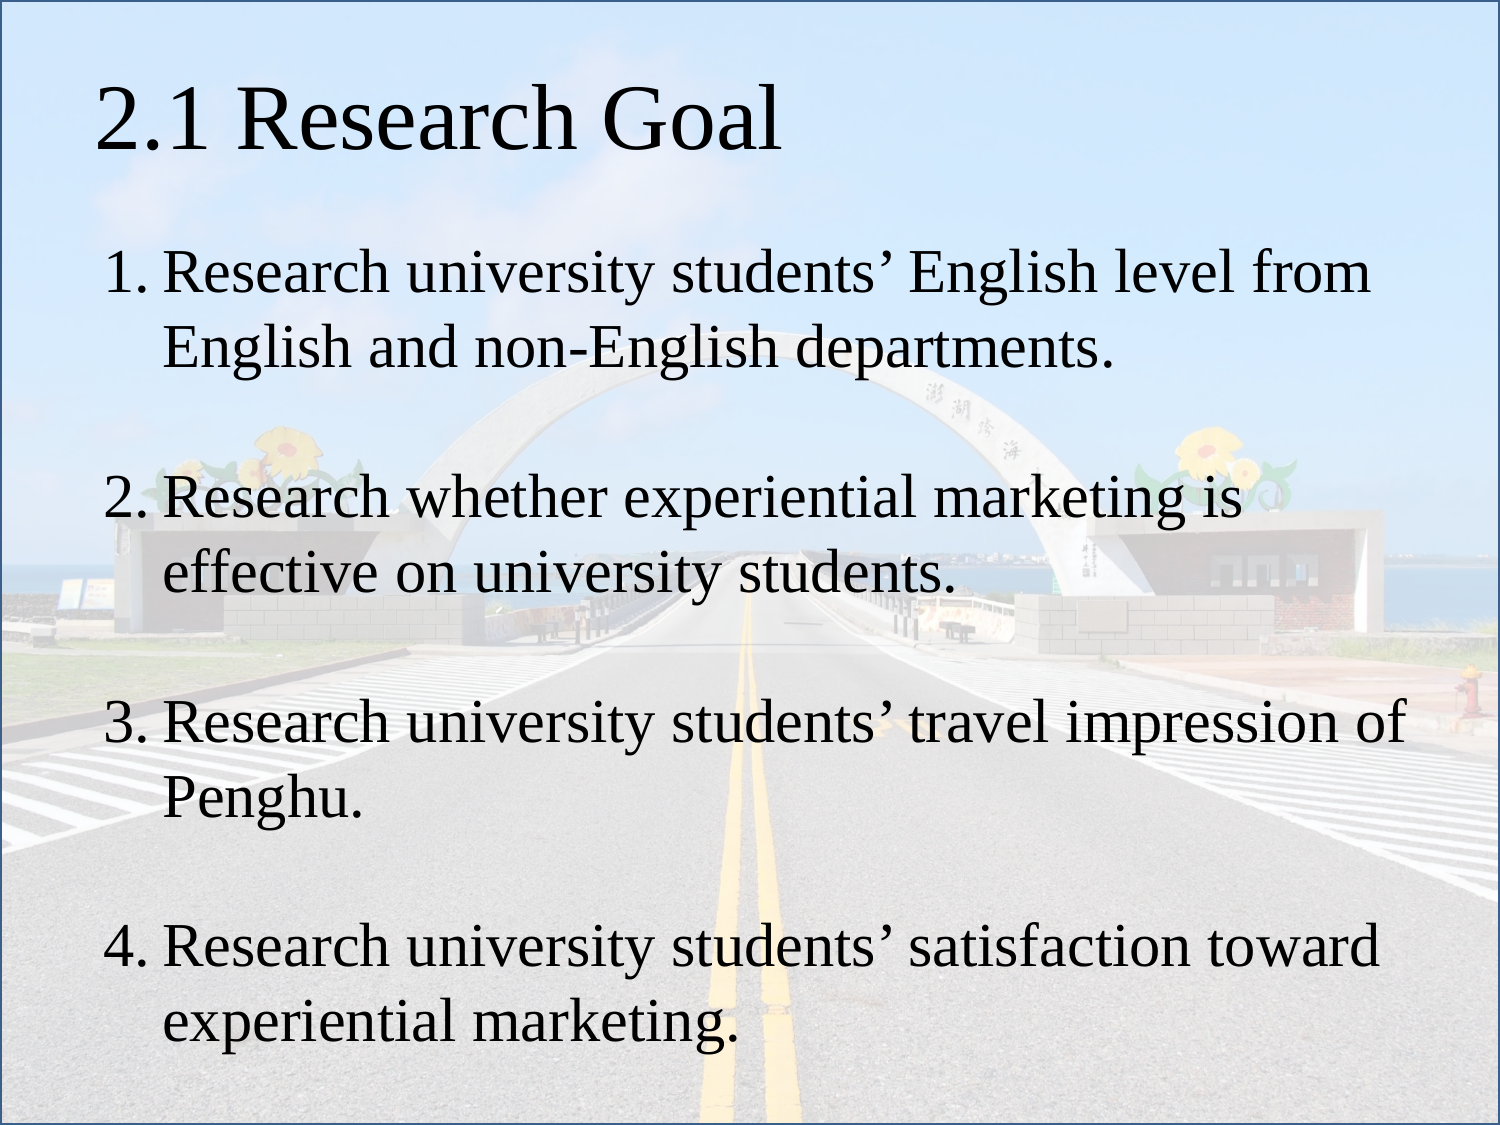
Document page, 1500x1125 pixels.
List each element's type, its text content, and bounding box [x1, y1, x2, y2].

text_box [0, 0, 1500, 1125]
text_box Research university students’ English level from English and non-English departments. Research whether experiential marketing is effective on university students. Research university students’ travel impression of Penghu. Research university students’ satisfaction toward experiential marketing. [88, 222, 1447, 1062]
text_box 2.1 Research Goal [64, 48, 815, 176]
